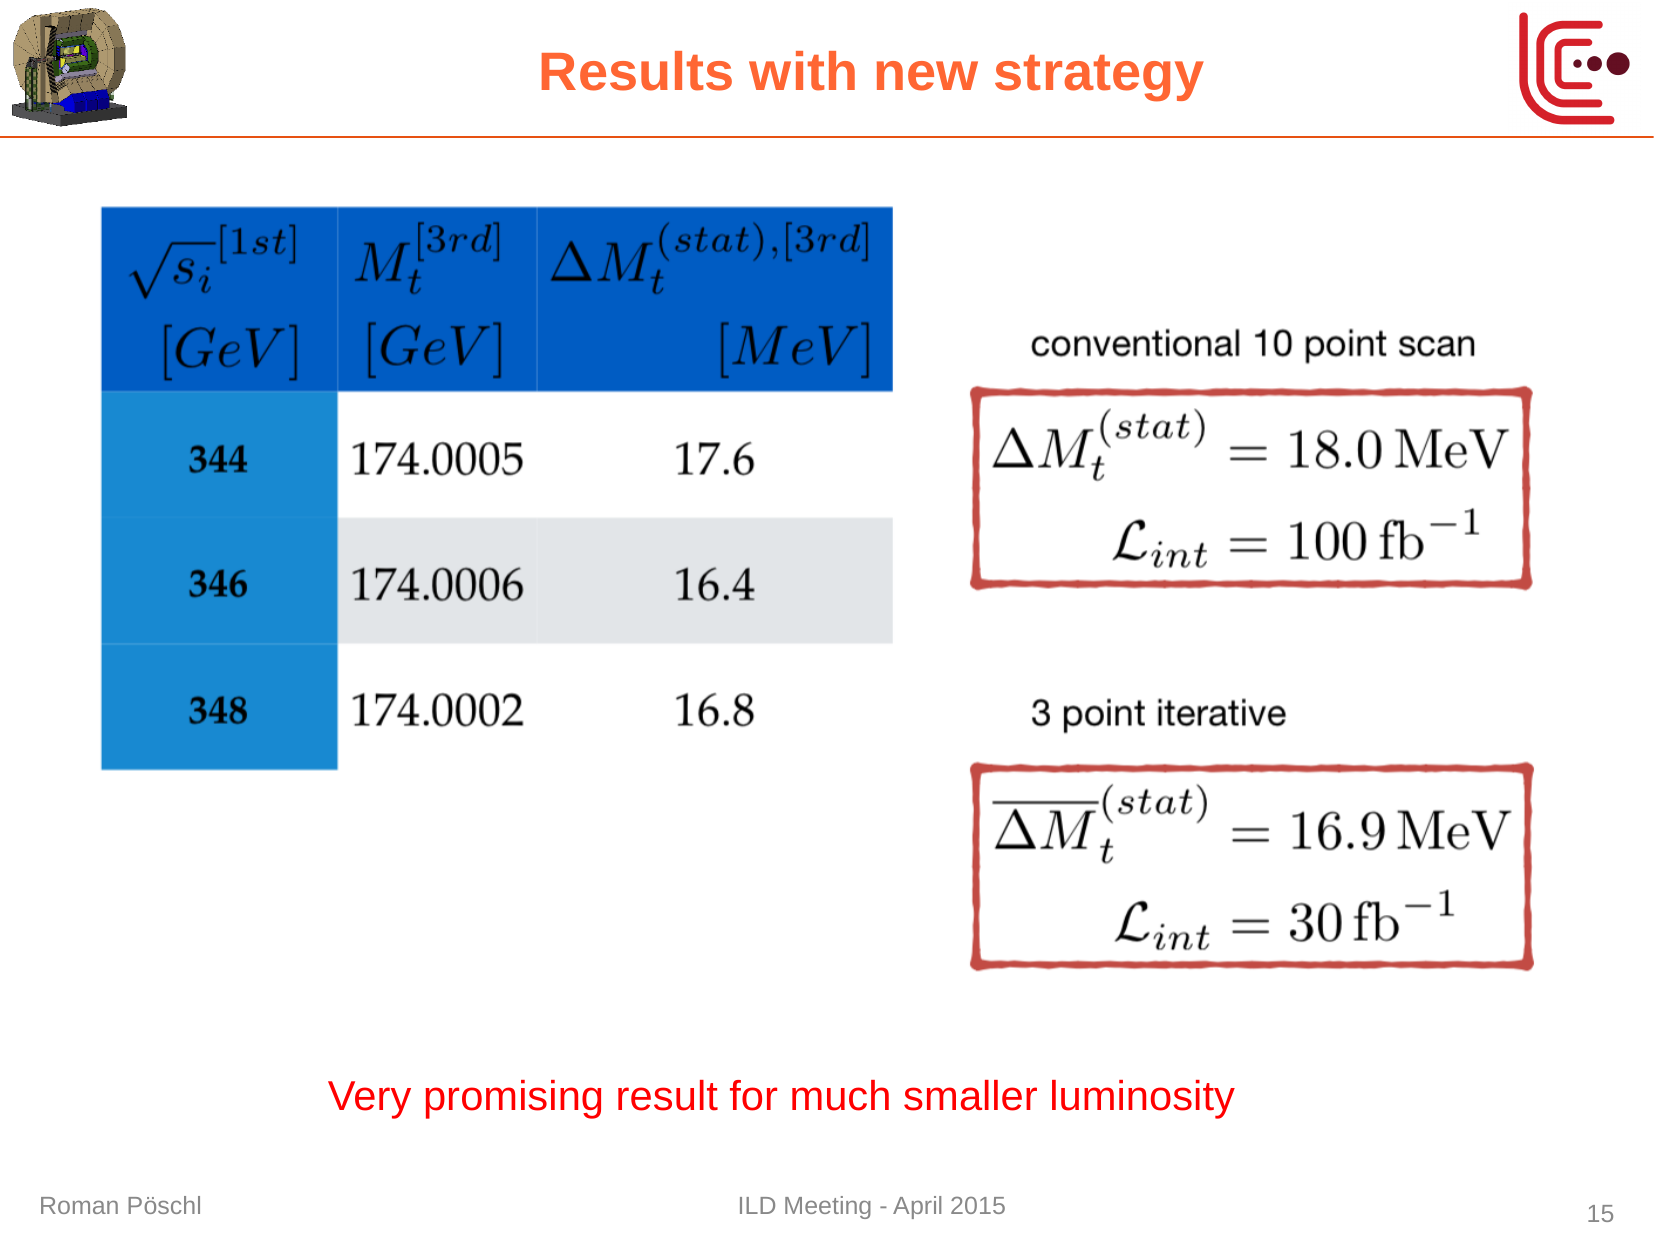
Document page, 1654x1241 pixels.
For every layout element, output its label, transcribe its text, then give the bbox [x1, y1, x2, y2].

picture [11, 6, 128, 127]
picture [49, 170, 1561, 1083]
text_box Very promising result for much smaller luminosity [313, 1065, 1263, 1127]
picture [1508, 2, 1641, 135]
title Results with new strategy [128, 29, 1617, 113]
